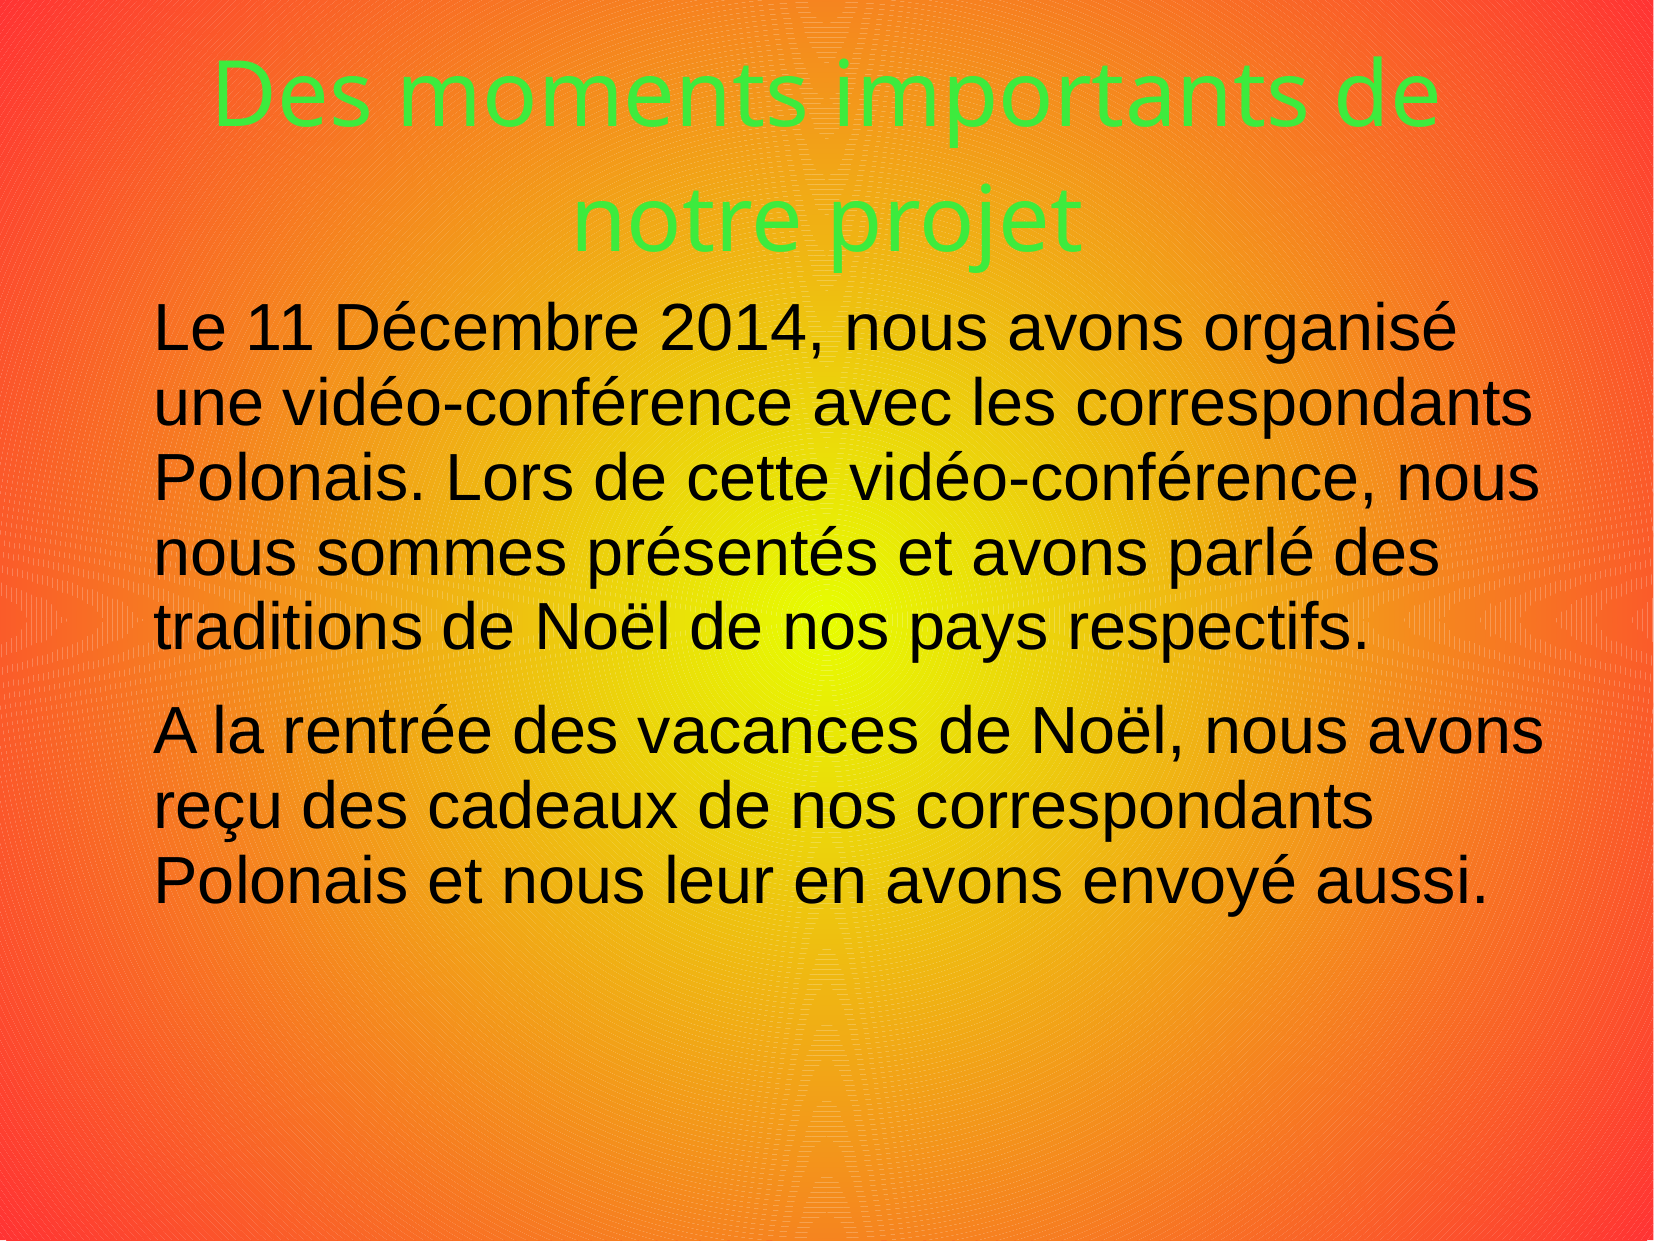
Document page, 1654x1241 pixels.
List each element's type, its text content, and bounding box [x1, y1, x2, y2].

title Des moments importants de notre projet [82, 49, 1571, 257]
list Le 11 Décembre 2014, nous avons organisé une vidéo-conférence avec les correspondants Polonais. Lors de cette vidéo-conférence, nous nous sommes présentés et avons parlé des traditions de Noël de nos pays respectifs. A la rentrée des vacances de Noël, nous avons reçu des cadeaux de nos correspondants Polonais et nous leur en avons envoyé aussi. [82, 290, 1571, 1010]
